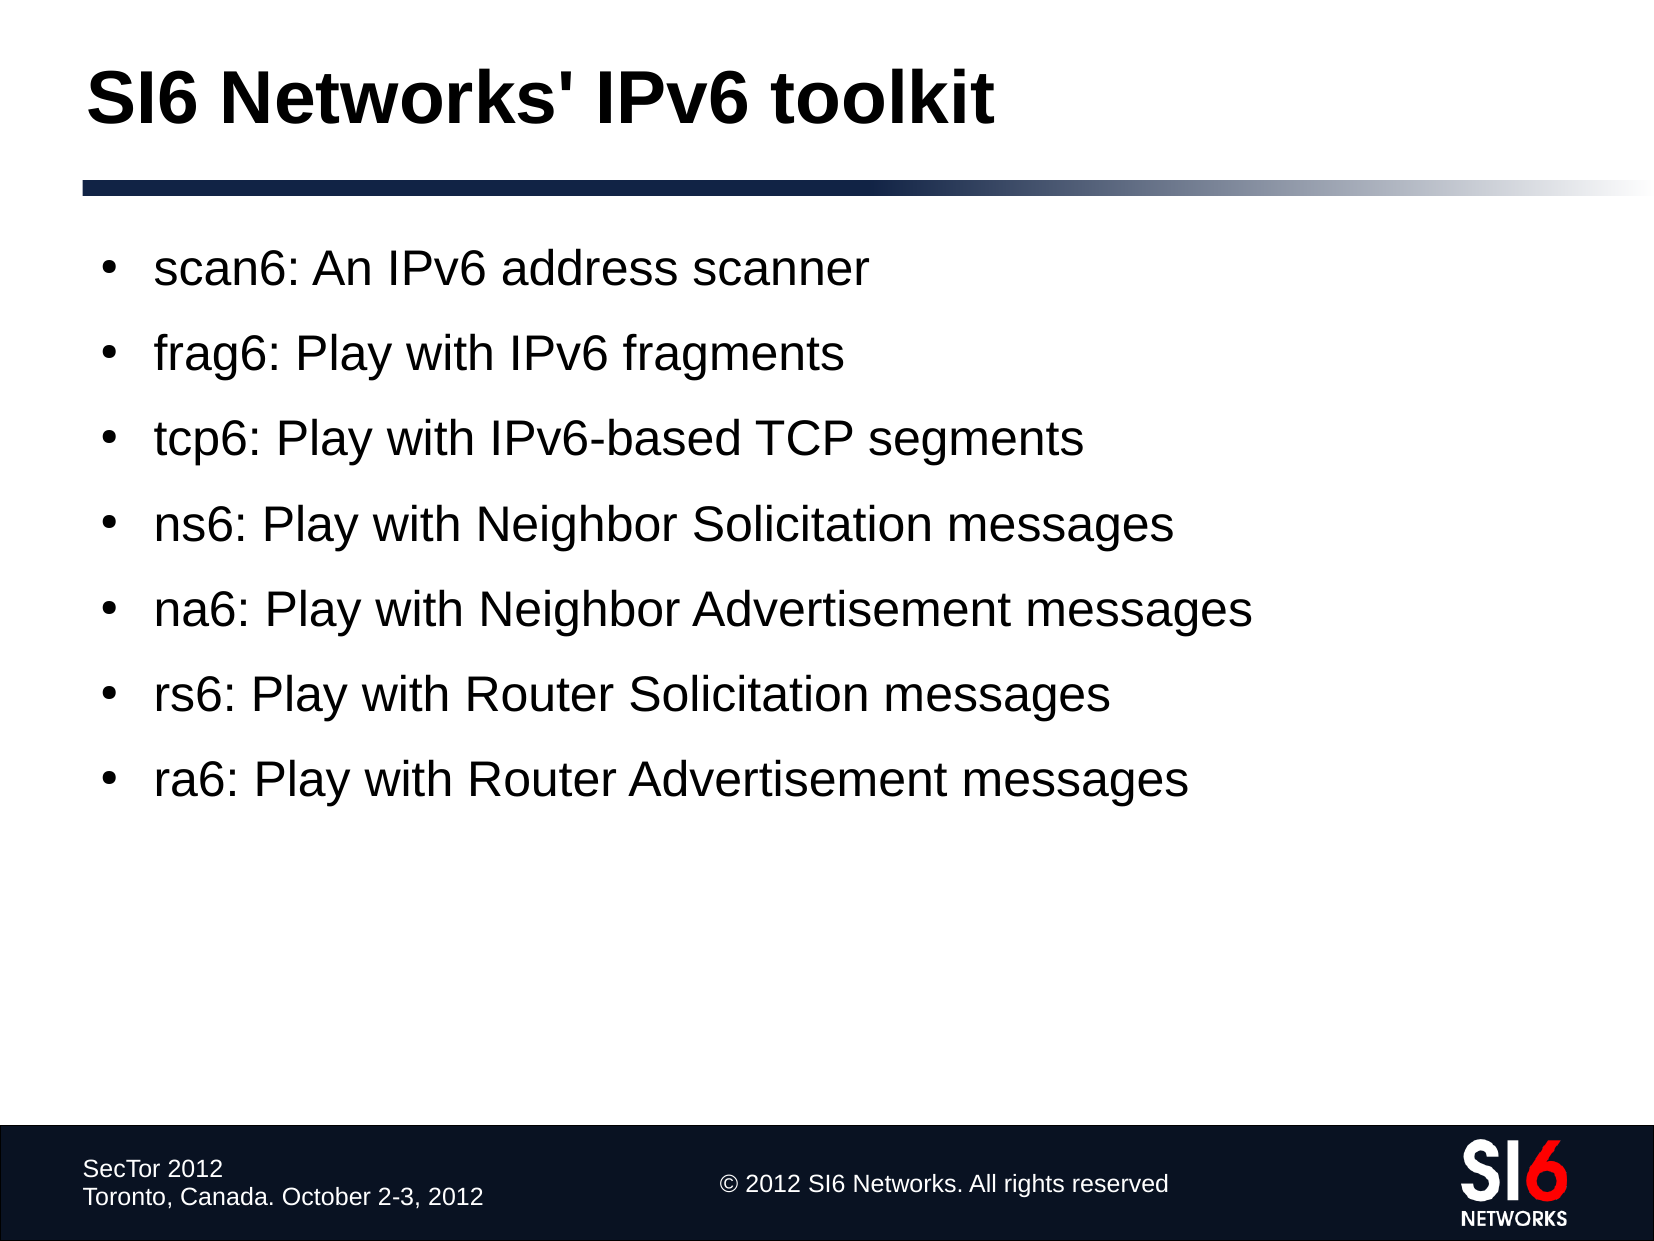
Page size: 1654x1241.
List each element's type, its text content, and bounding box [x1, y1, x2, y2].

list scan6: An IPv6 address scanner frag6: Play with IPv6 fragments tcp6: Play with IPv6-based TCP segments ns6: Play with Neighbor Solicitation messages na6: Play with Neighbor Advertisement messages rs6: Play with Router Solicitation messages ra6: Play with Router Advertisement messages [82, 240, 1571, 1059]
picture [1461, 1139, 1567, 1226]
title SI6 Networks' IPv6 toolkit [86, 30, 1576, 166]
